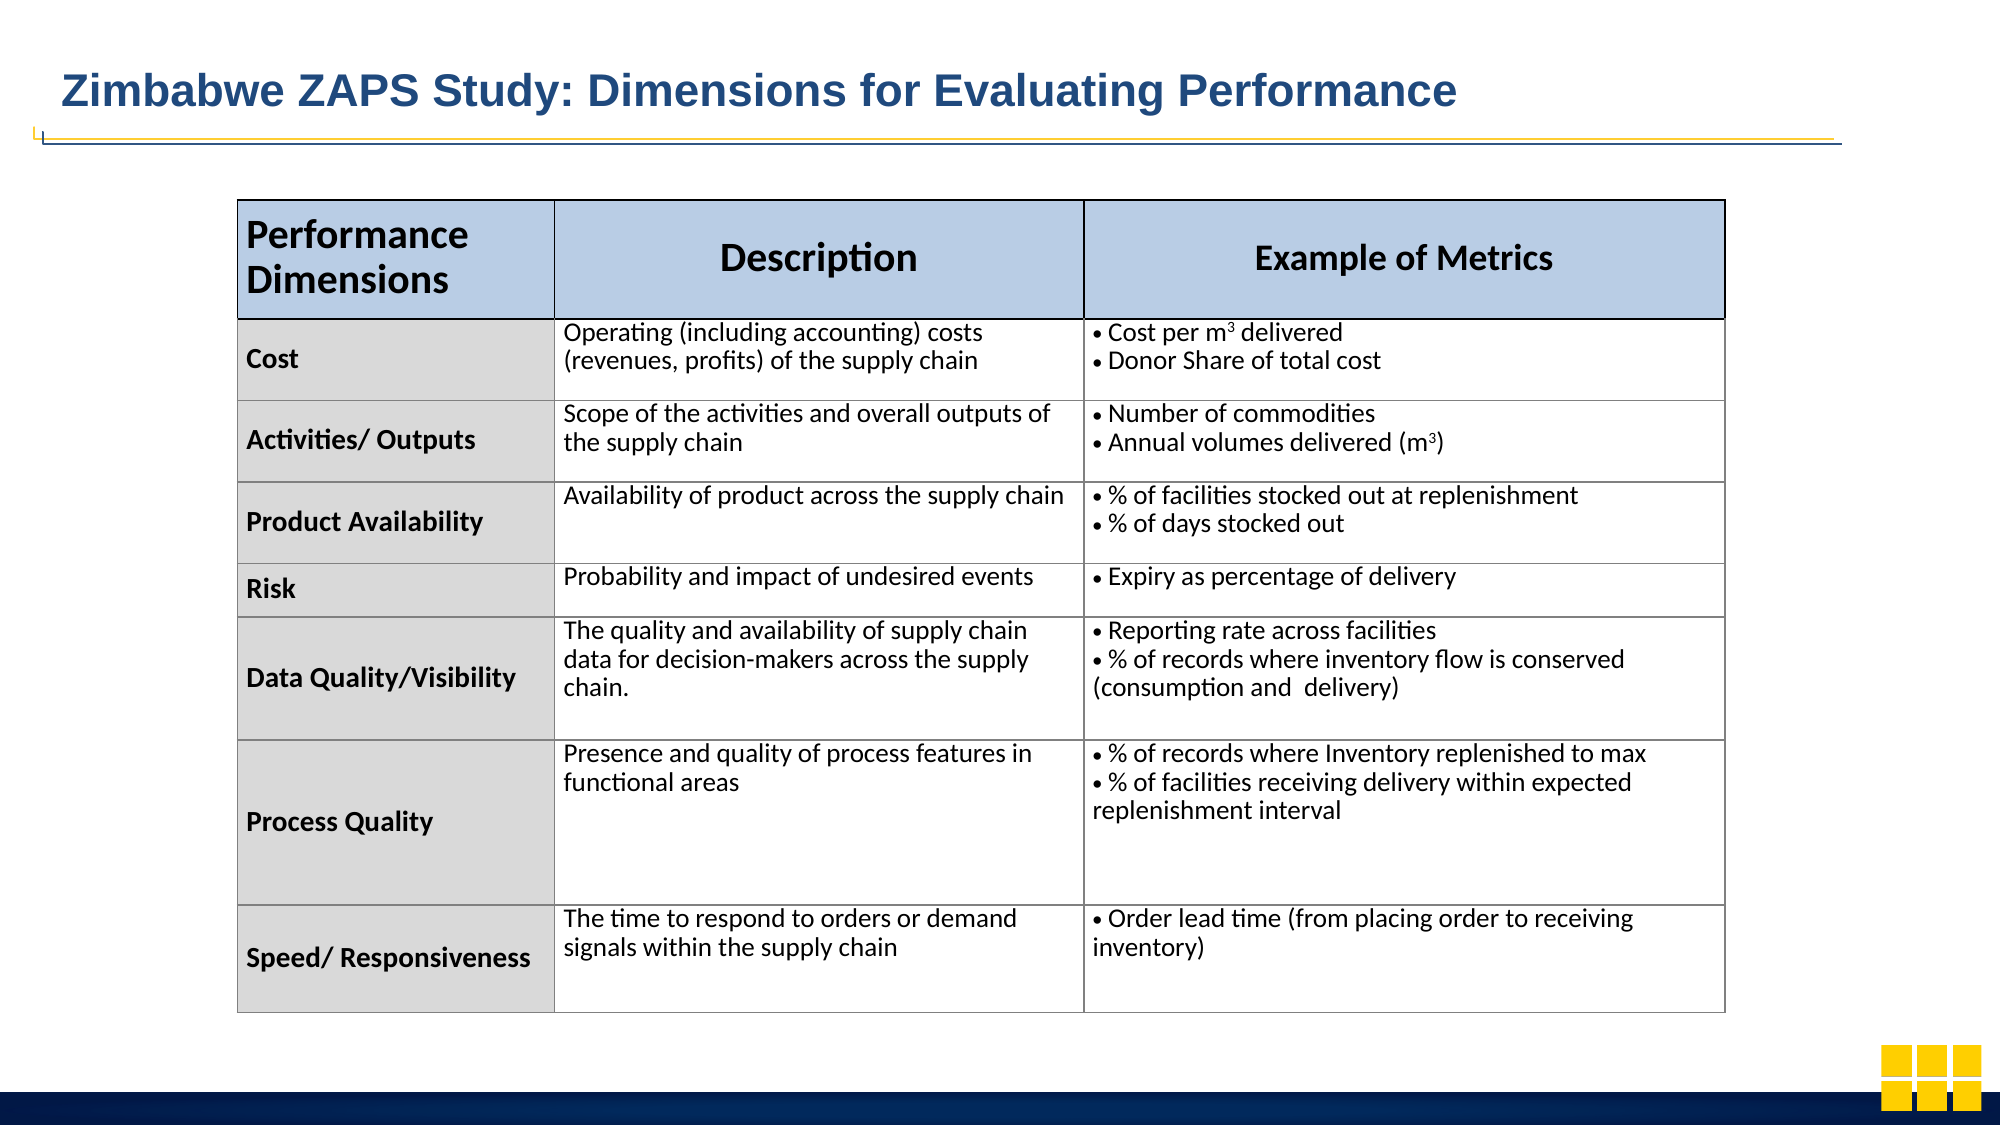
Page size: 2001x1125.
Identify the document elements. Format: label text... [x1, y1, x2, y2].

table_cell % of records where Inventory replenished to max % of facilities receiving delivery within expected replenishment interval [1085, 741, 1724, 904]
table_cell Activities/ Outputs [238, 401, 554, 481]
table_header Description [555, 201, 1083, 318]
table_cell Presence and quality of process features in functional areas [555, 741, 1083, 904]
table_cell % of facilities stocked out at replenishment % of days stocked out [1085, 483, 1724, 563]
table_cell Order lead time (from placing order to receiving inventory) [1085, 906, 1724, 1012]
table_cell Probability and impact of undesired events [555, 564, 1083, 616]
table_cell Availability of product across the supply chain [555, 483, 1083, 563]
table_cell The time to respond to orders or demand signals within the supply chain [555, 906, 1083, 1012]
table_cell Scope of the activities and overall outputs of the supply chain [555, 401, 1083, 481]
table_cell Reporting rate across facilities % of records where inventory flow is conserved (consumption and delivery) [1085, 618, 1724, 739]
table_cell Number of commodities Annual volumes delivered (m3) [1085, 401, 1724, 481]
picture [0, 1092, 2000, 1125]
title Zimbabwe ZAPS Study: Dimensions for Evaluating Performance [33, 36, 1834, 142]
table_cell Operating (including accounting) costs (revenues, profits) of the supply chain [555, 320, 1083, 400]
table_cell Product Availability [238, 483, 554, 563]
table_cell Cost [238, 320, 554, 400]
table_cell The quality and availability of supply chain data for decision-makers across the supply chain. [555, 618, 1083, 739]
table_cell Speed/ Responsiveness [238, 906, 554, 1012]
table_cell Process Quality [238, 741, 554, 904]
table_cell Risk [238, 564, 554, 616]
table_header Performance Dimensions [238, 201, 554, 318]
table_cell Expiry as percentage of delivery [1085, 564, 1724, 616]
table_cell Cost per m3 delivered Donor Share of total cost [1085, 320, 1724, 400]
table_header Example of Metrics [1085, 201, 1724, 318]
table_cell Data Quality/Visibility [238, 618, 554, 739]
